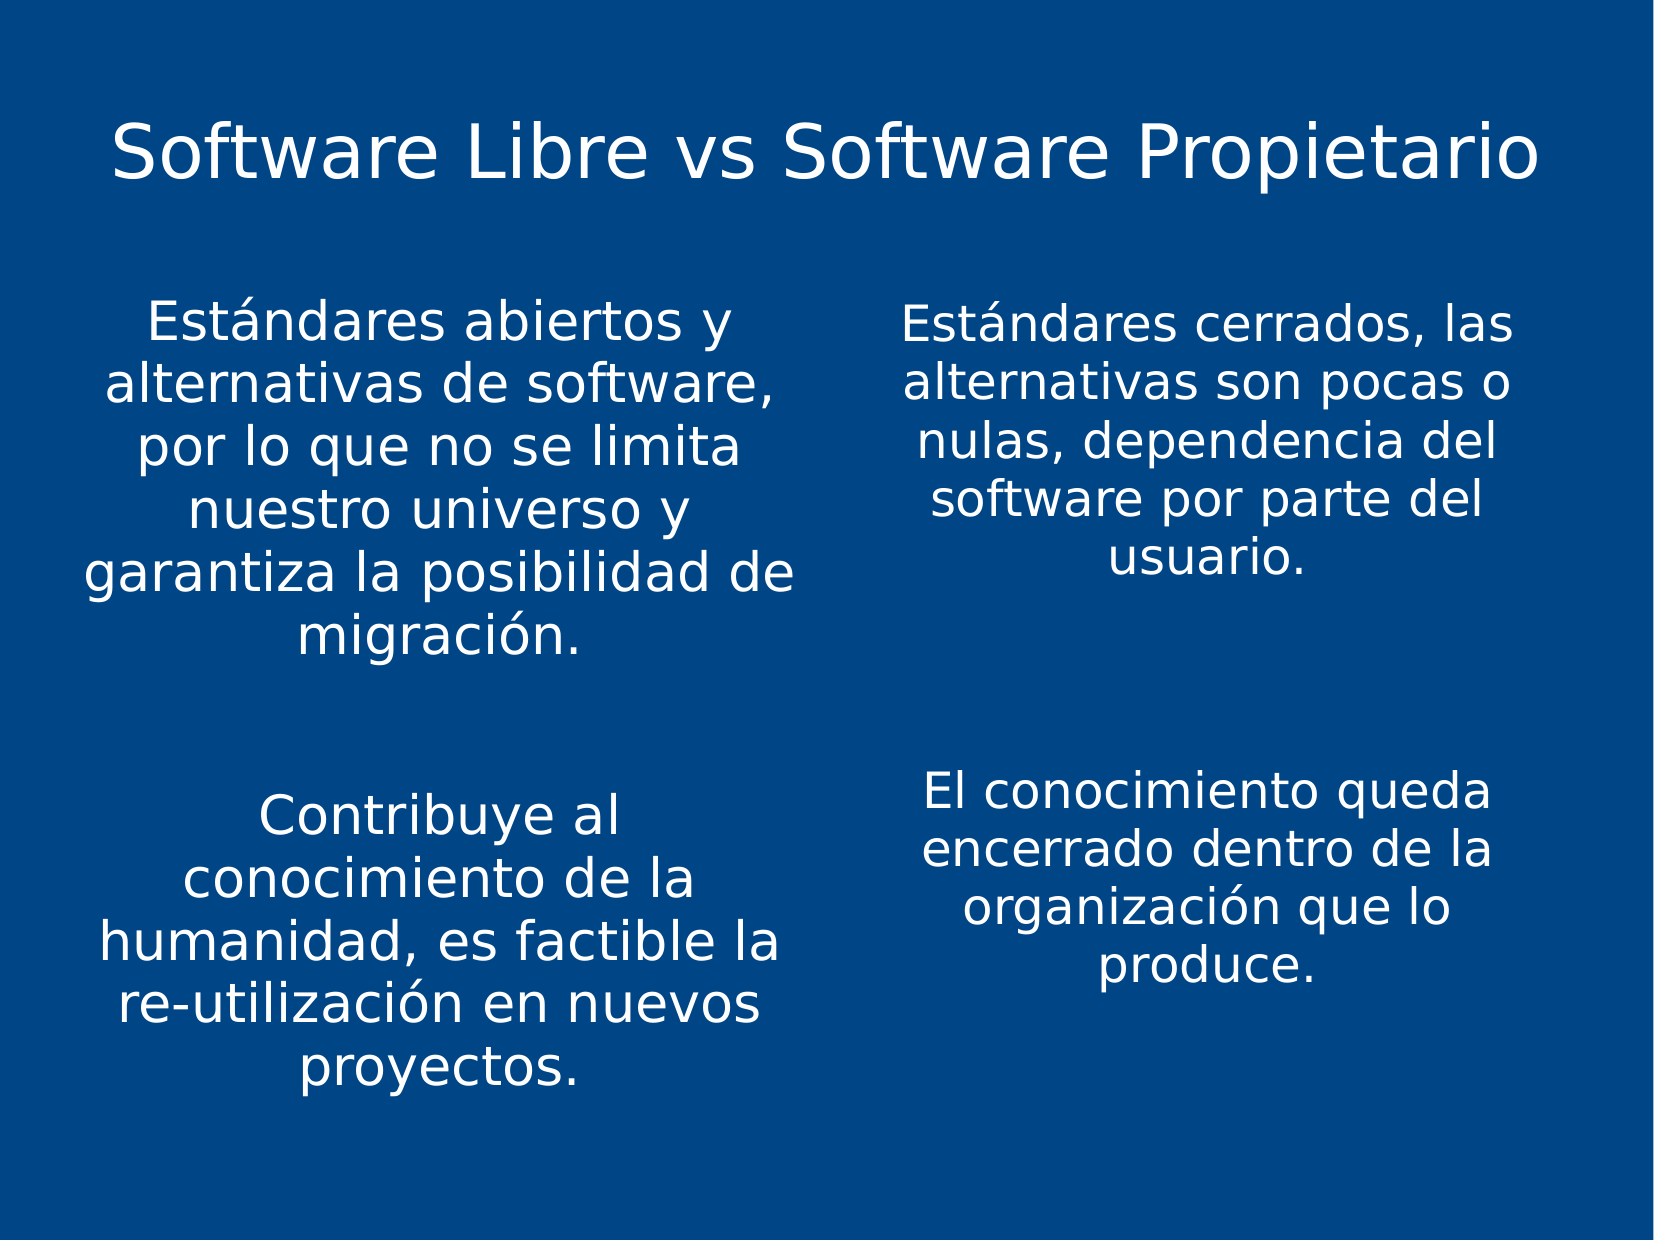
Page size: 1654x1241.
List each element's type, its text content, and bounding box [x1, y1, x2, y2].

title Software Libre vs Software Propietario [82, 49, 1571, 257]
list Estándares cerrados, las alternativas son pocas o nulas, dependencia del software por parte del usuario. El conocimiento queda encerrado dentro de la organización que lo produce. [850, 295, 1565, 1114]
list Estándares abiertos y alternativas de software, por lo que no se limita nuestro universo y garantiza la posibilidad de migración. Contribuye al conocimiento de la humanidad, es factible la re-utilización en nuevos proyectos. [82, 290, 798, 1109]
